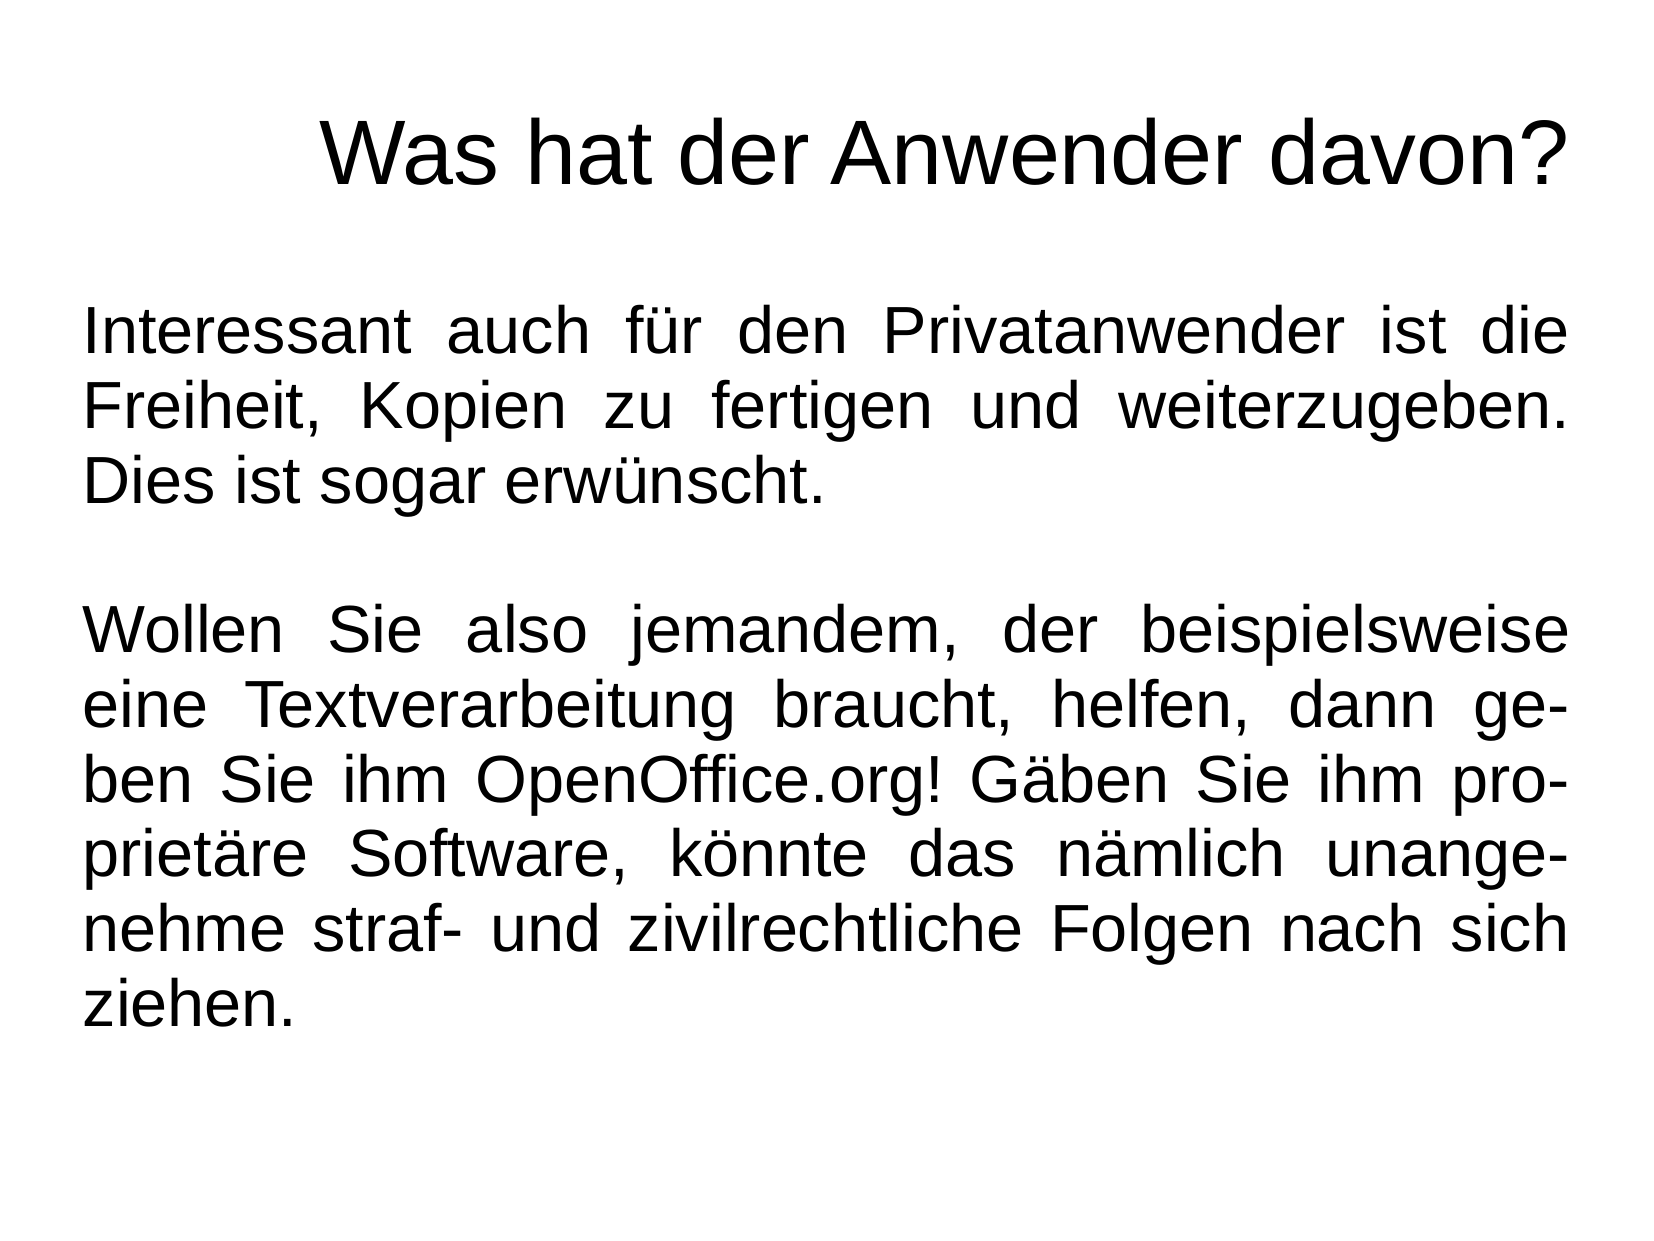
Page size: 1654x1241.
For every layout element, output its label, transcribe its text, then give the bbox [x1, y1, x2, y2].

title Was hat der Anwender davon? [82, 56, 1571, 250]
subtitle Interessant auch für den Privatanwender ist die Freiheit, Kopien zu fertigen und weiterzugeben. Dies ist sogar erwünscht. Wollen Sie also jemandem, der beispielsweise eine Textverarbeitung braucht, helfen, dann ge-ben Sie ihm OpenOffice.org! Gäben Sie ihm pro-prietäre Software, könnte das nämlich unange-nehme straf- und zivilrechtliche Folgen nach sich ziehen. [82, 293, 1571, 1106]
